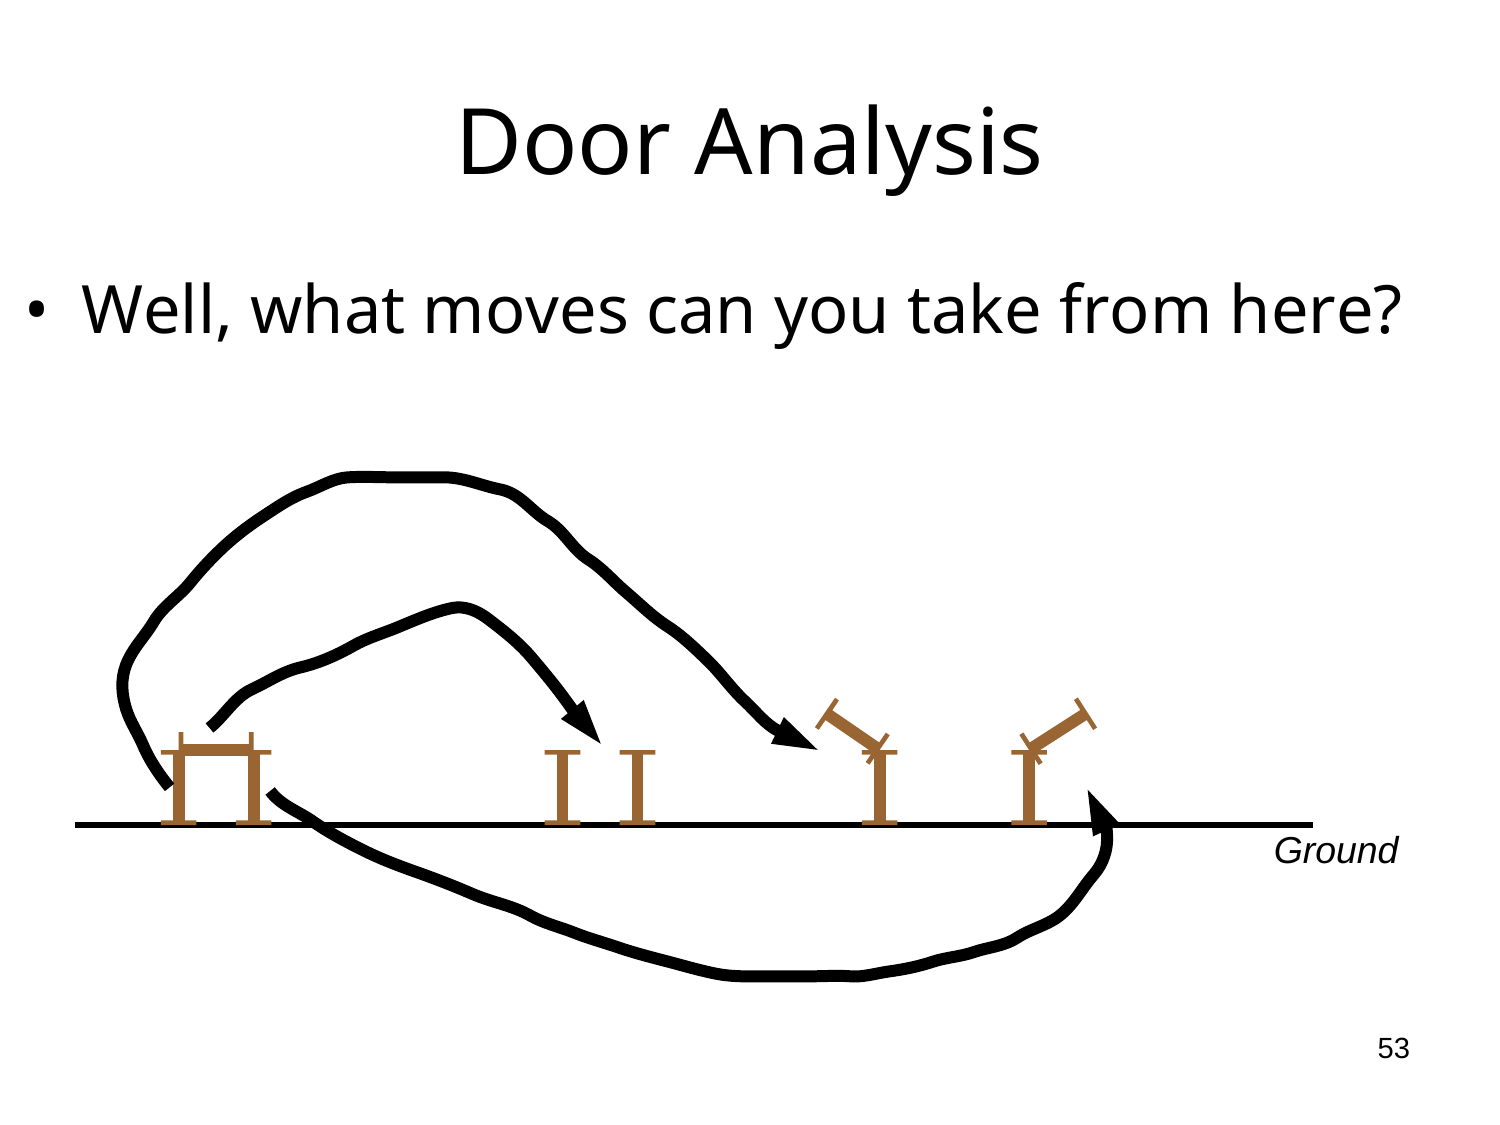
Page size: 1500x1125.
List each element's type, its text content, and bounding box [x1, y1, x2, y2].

title Door Analysis [24, 45, 1476, 233]
text_box Ground [1259, 821, 1414, 879]
list Well, what moves can you take from here? [24, 262, 1476, 1086]
